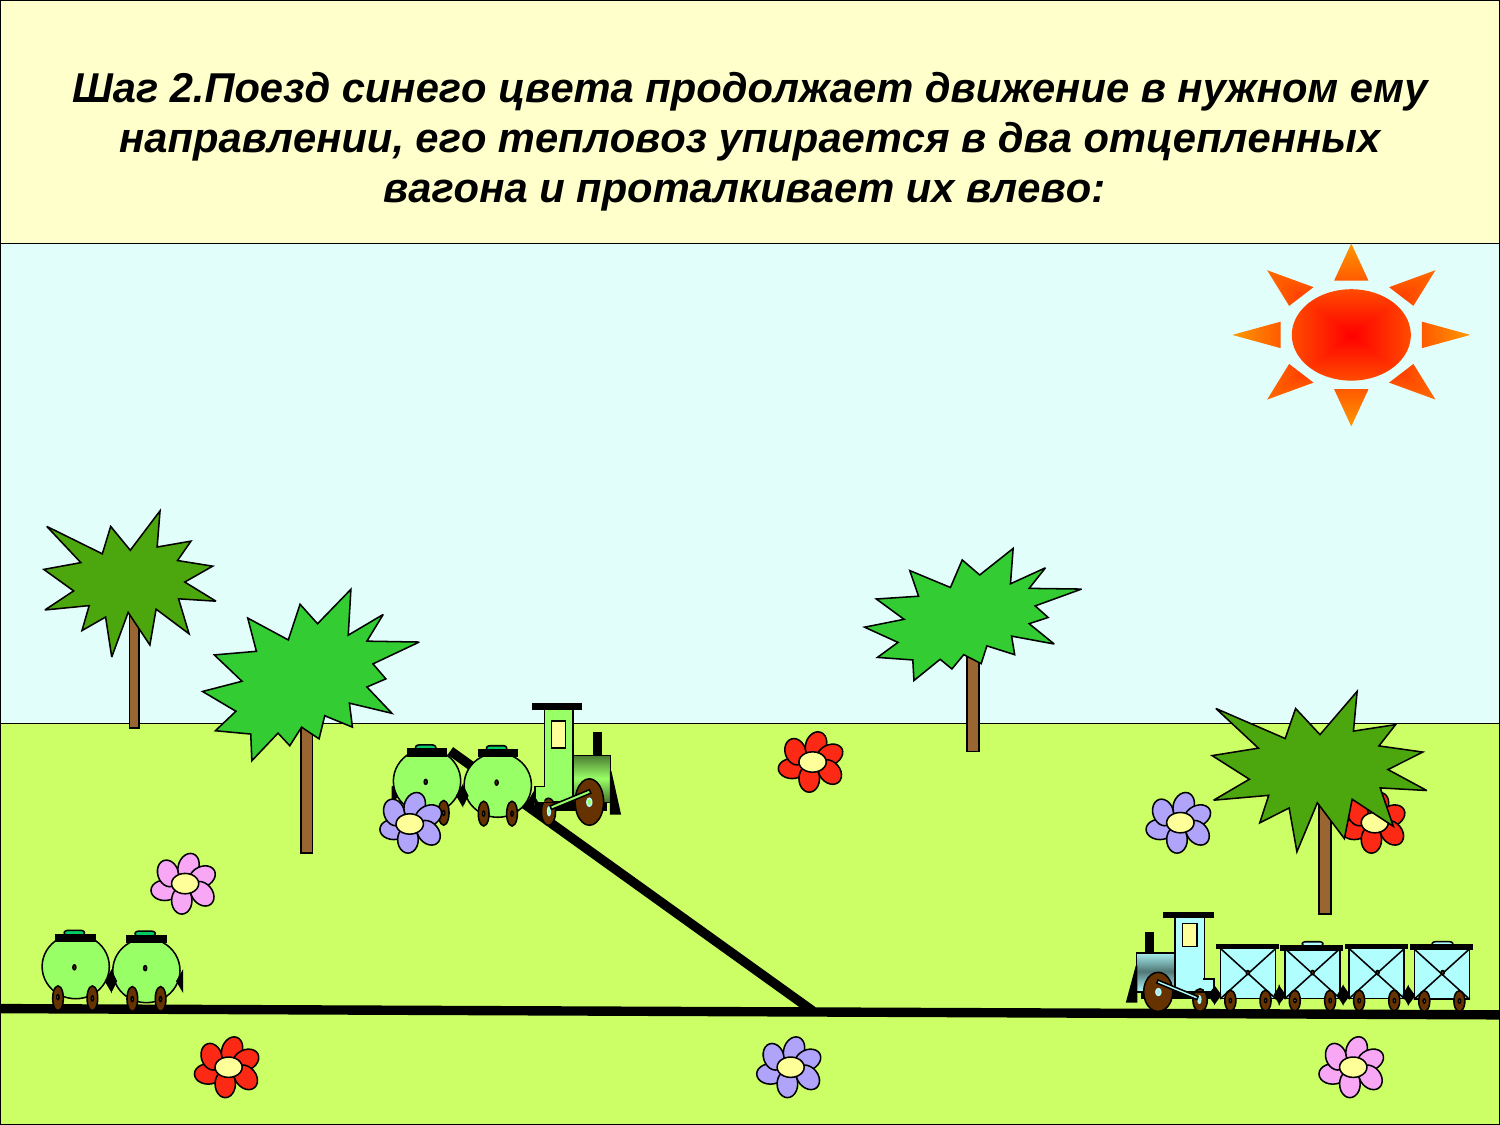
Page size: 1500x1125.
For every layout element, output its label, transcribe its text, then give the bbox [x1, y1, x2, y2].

text_box [0, 1014, 1500, 1125]
text_box [0, 0, 1500, 1012]
title Шаг 2.Поезд синего цвета продолжает движение в нужном ему направлении, его тепловоз упирается в два отцепленных вагона и проталкивает их влево: [47, 42, 1453, 185]
